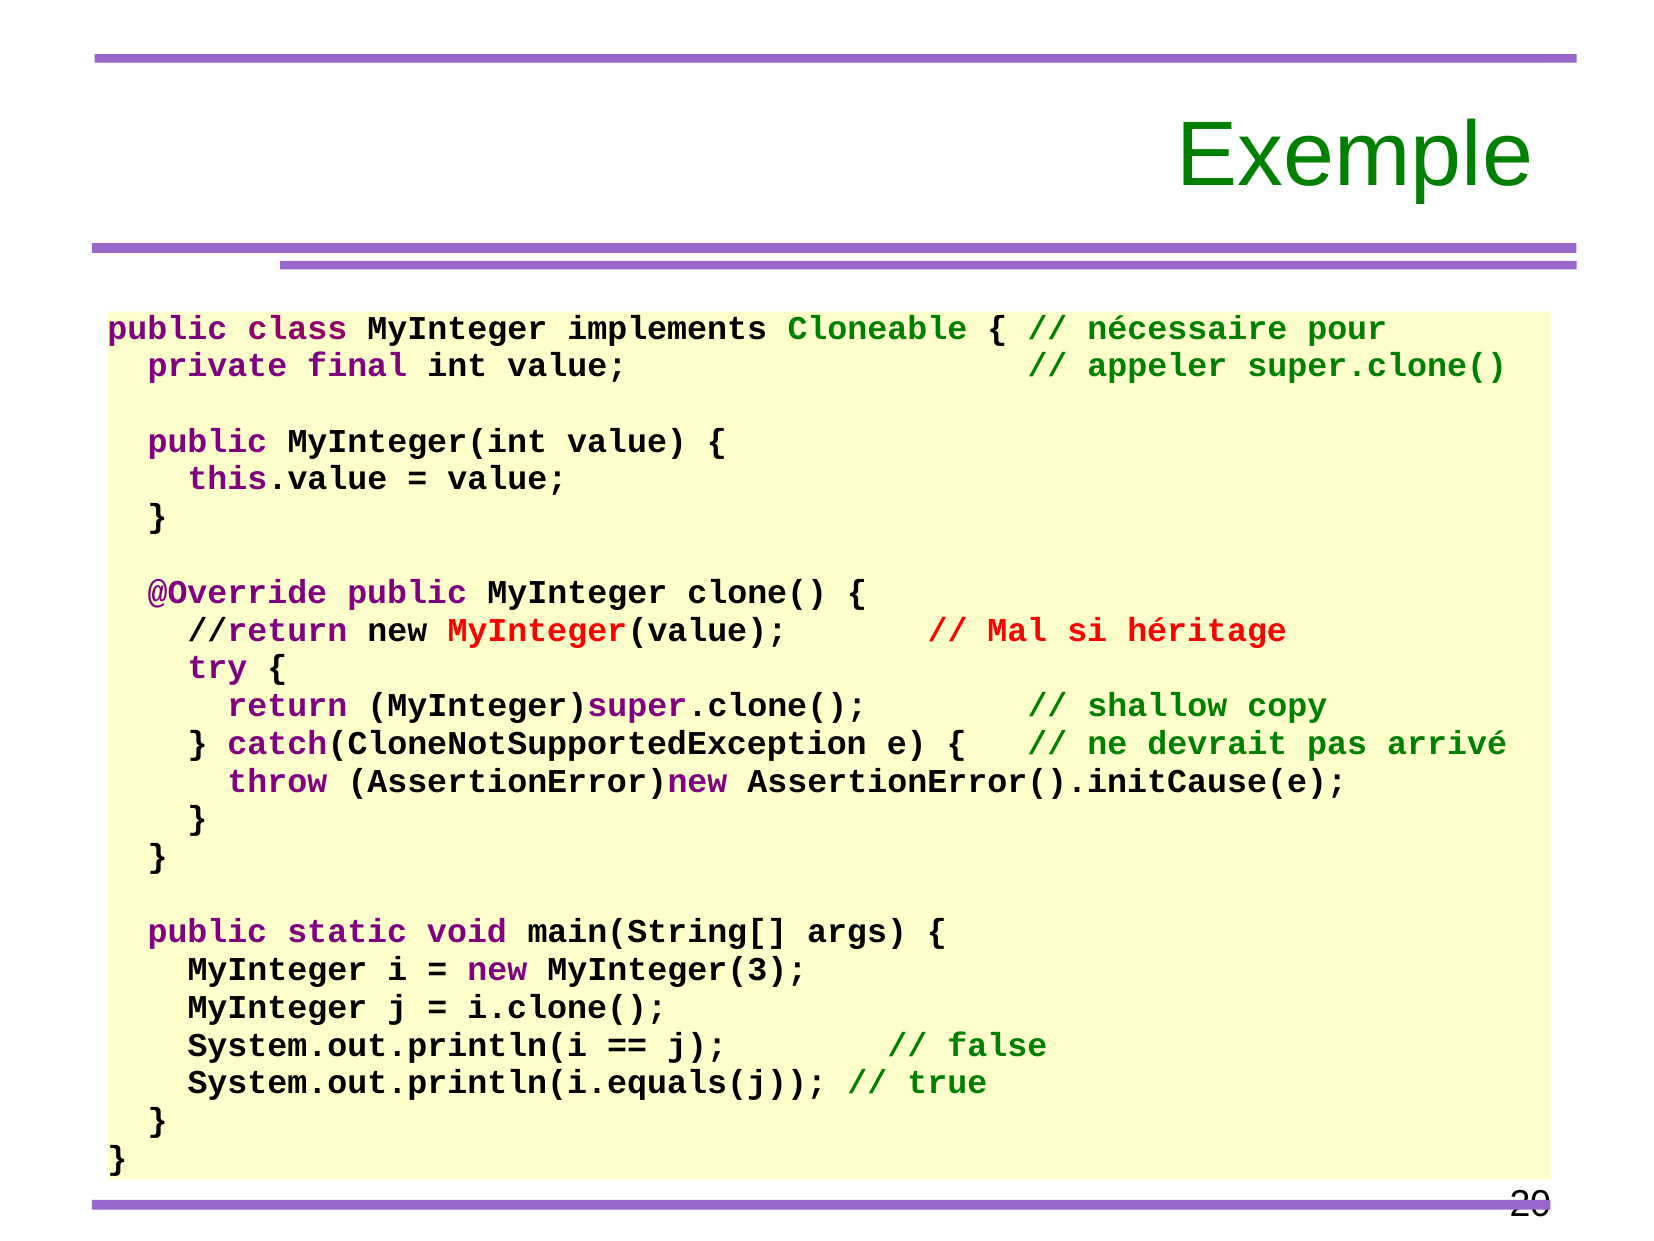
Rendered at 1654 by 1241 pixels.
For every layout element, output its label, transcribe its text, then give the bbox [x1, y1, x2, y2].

text_box public class MyInteger implements Cloneable { // nécessaire pour private final int value; // appeler super.clone() public MyInteger(int value) { this.value = value; } @Override public MyInteger clone() { //return new MyInteger(value); // Mal si héritage try { return (MyInteger)super.clone(); // shallow copy } catch(CloneNotSupportedException e) { // ne devrait pas arrivé throw (AssertionError)new AssertionError().initCause(e); } } public static void main(String[] args) { MyInteger i = new MyInteger(3); MyInteger j = i.clone(); System.out.println(i == j); // false System.out.println(i.equals(j)); // true } } [107, 311, 1551, 1180]
title Exemple [121, 49, 1534, 257]
